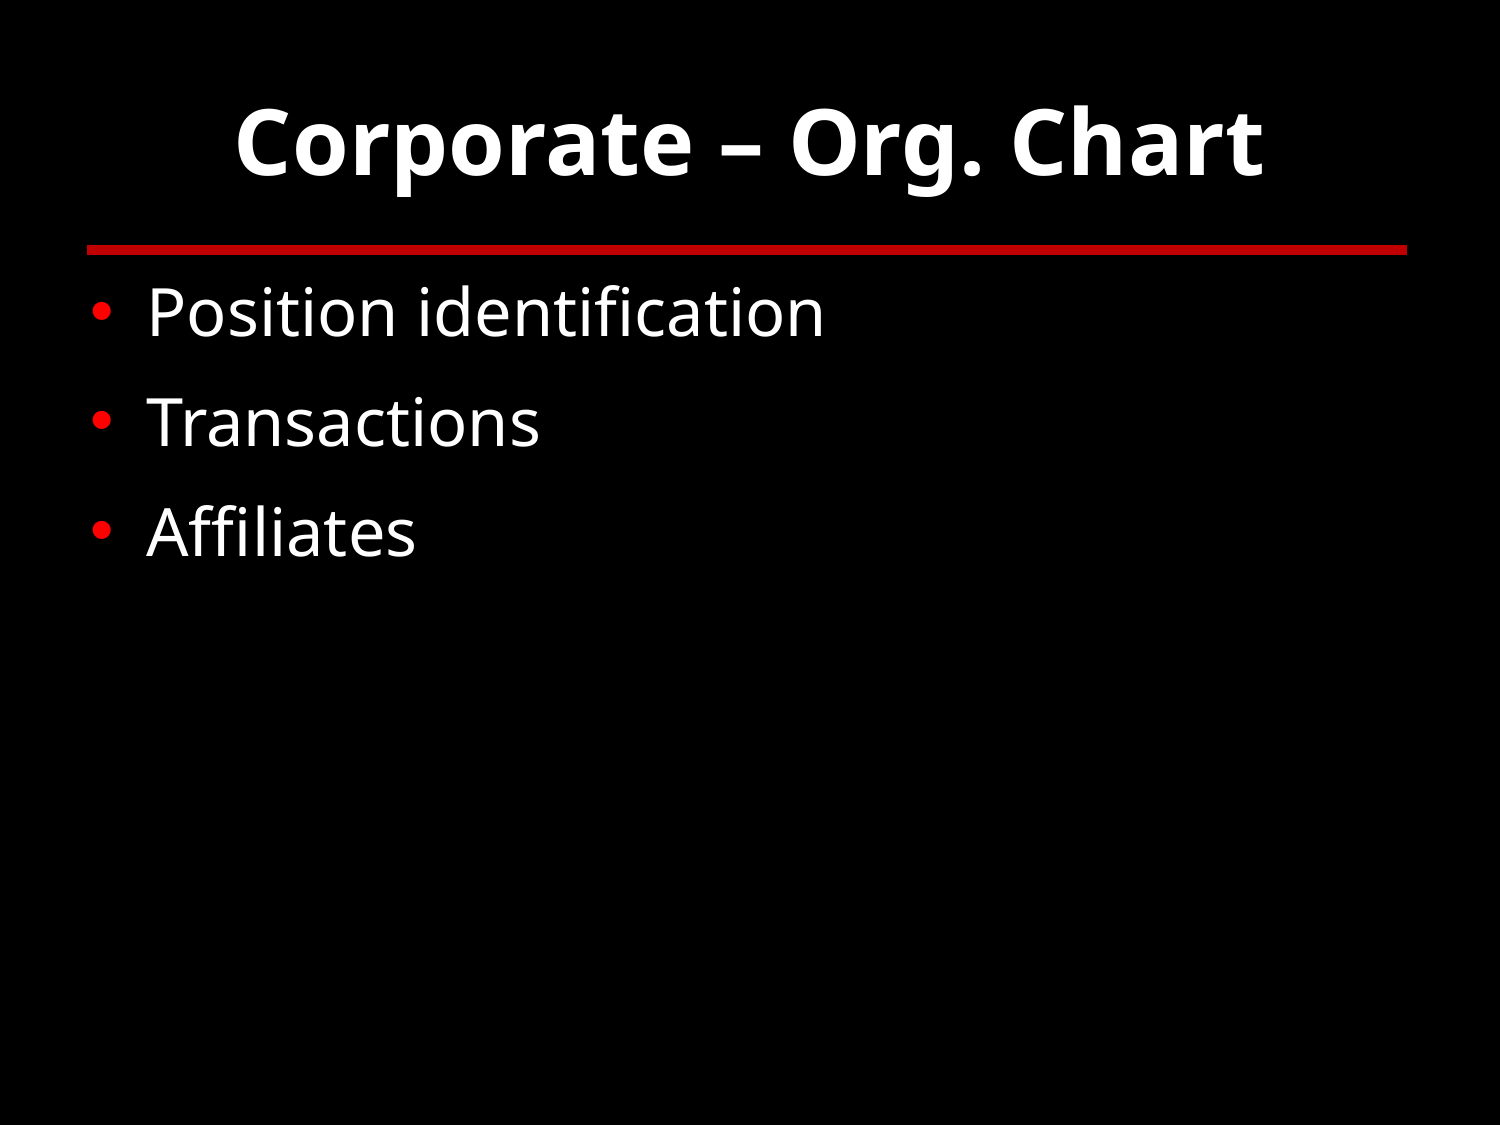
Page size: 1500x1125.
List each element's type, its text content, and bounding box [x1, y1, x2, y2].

title Corporate – Org. Chart [75, 45, 1425, 233]
list Position identification Transactions Affiliates [75, 262, 1425, 1005]
